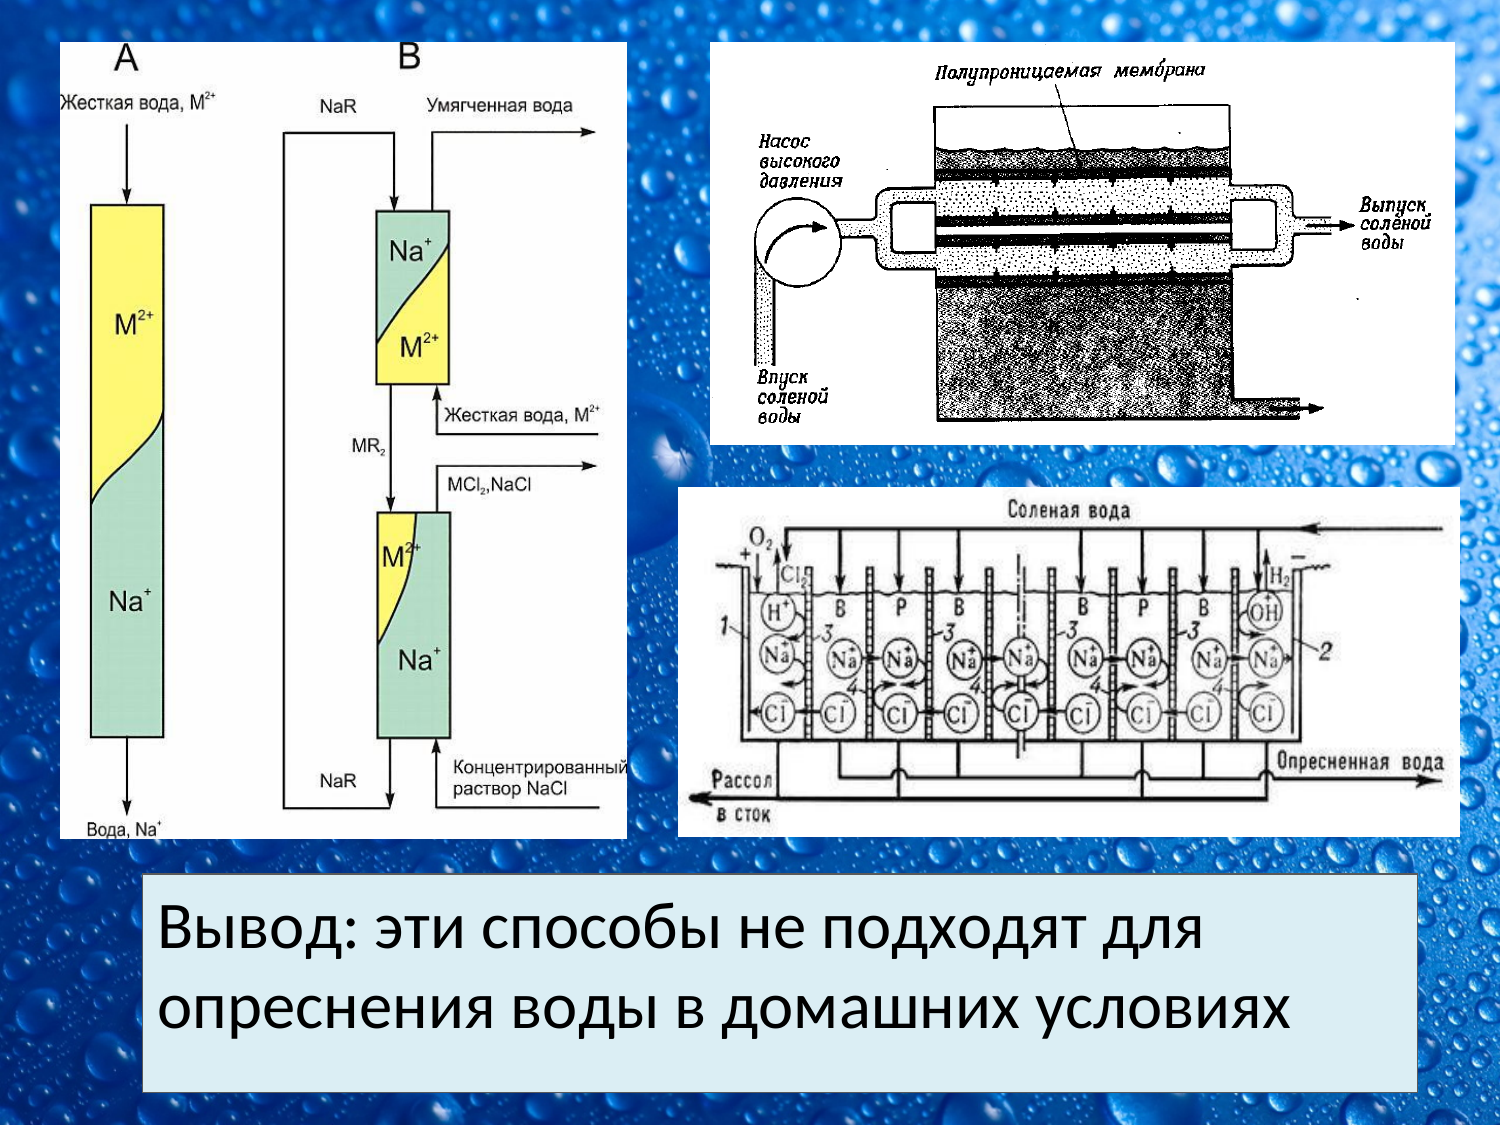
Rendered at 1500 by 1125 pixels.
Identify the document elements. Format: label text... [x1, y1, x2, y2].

picture [0, 0, 1500, 1125]
text_box Вывод: эти способы не подходят для опреснения воды в домашних условиях [142, 874, 1418, 1093]
